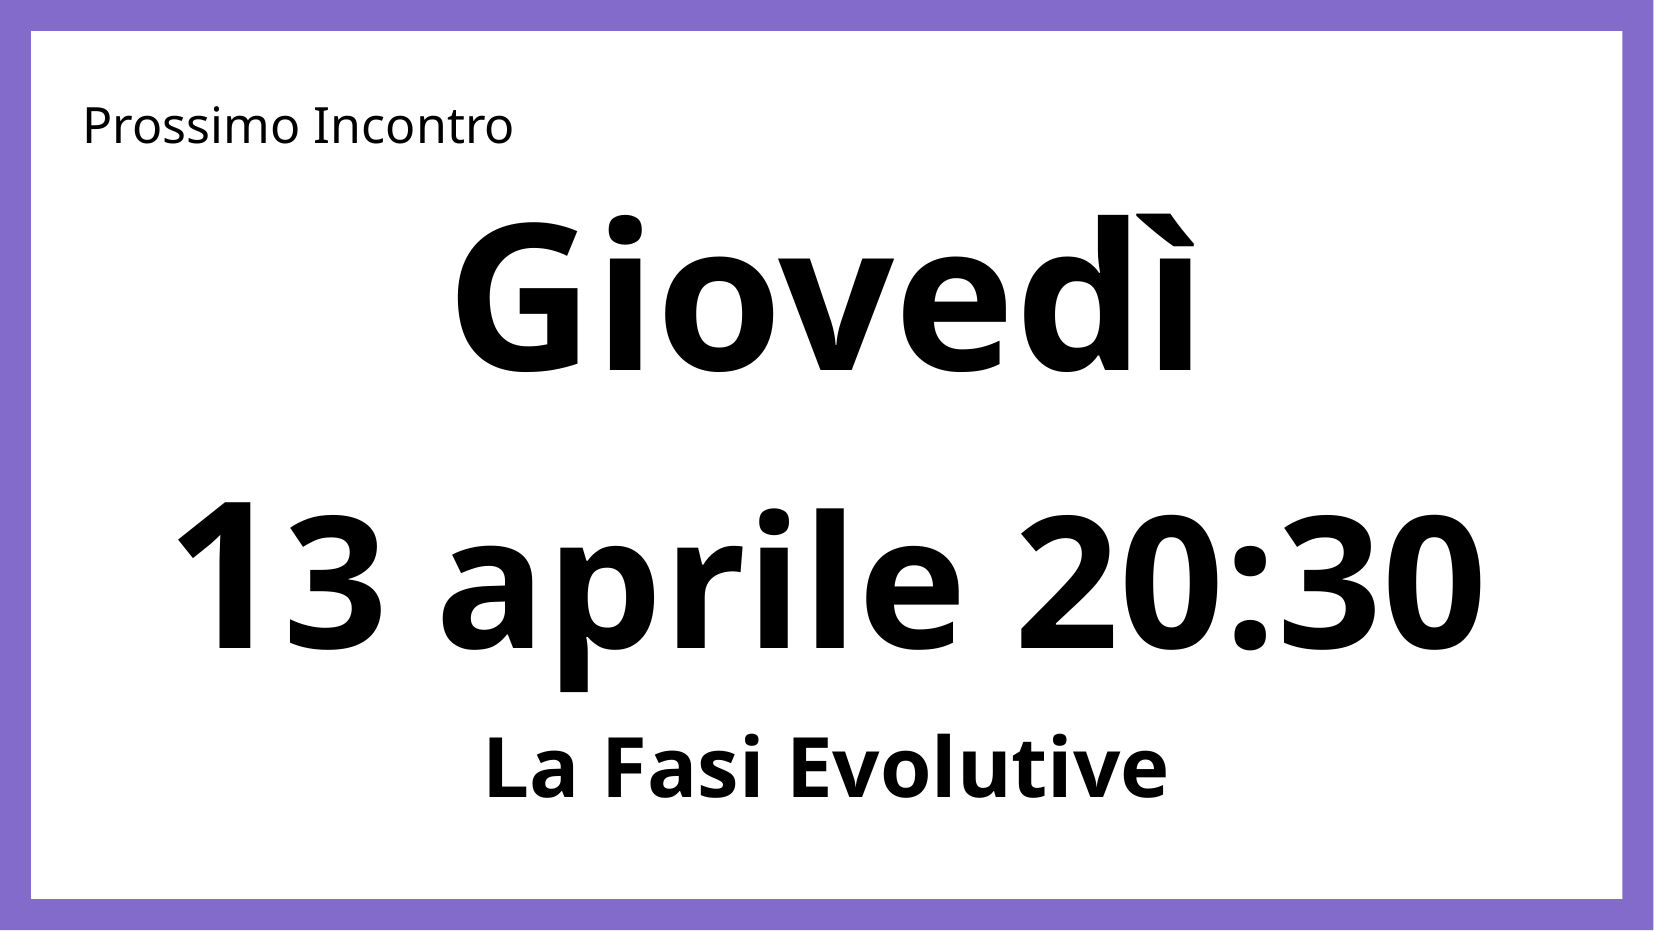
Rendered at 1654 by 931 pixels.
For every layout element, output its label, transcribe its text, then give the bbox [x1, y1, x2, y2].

subtitle Giovedì 13 aprile 20:30 La Fasi Evolutive [82, 187, 1571, 788]
title Prossimo Incontro [82, 74, 1094, 174]
